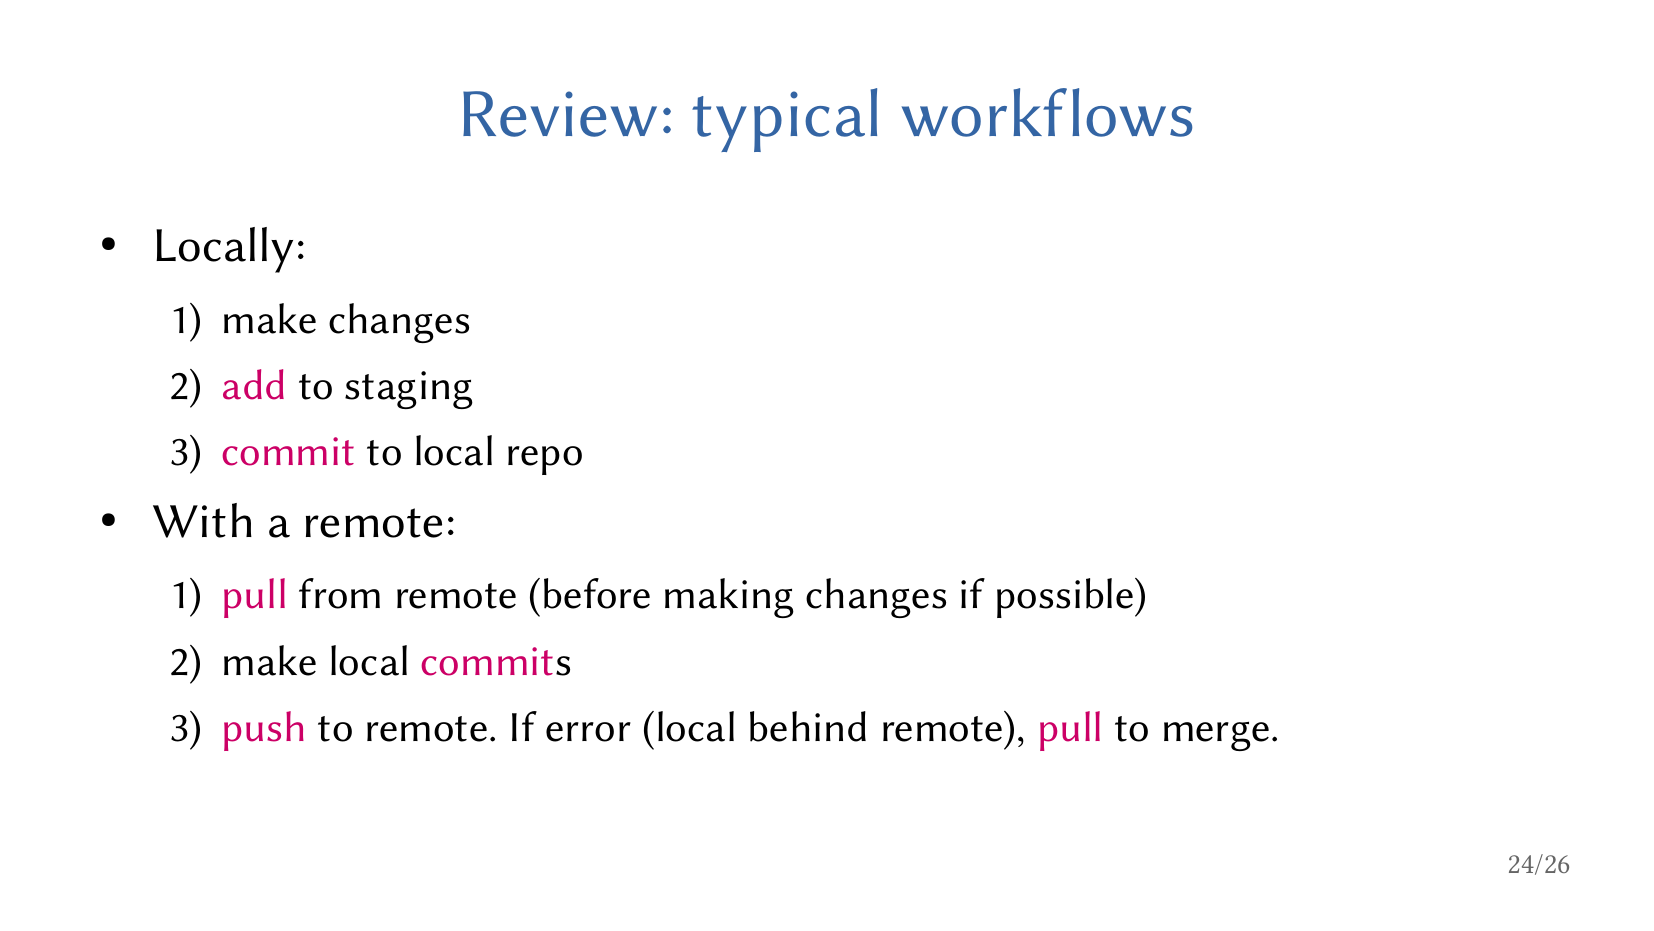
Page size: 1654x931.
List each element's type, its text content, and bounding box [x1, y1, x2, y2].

title Review: typical workflows [82, 37, 1571, 193]
list Locally: make changes add to staging commit to local repo With a remote: pull from remote (before making changes if possible) make local commits push to remote. If error (local behind remote), pull to merge. [82, 217, 1571, 758]
